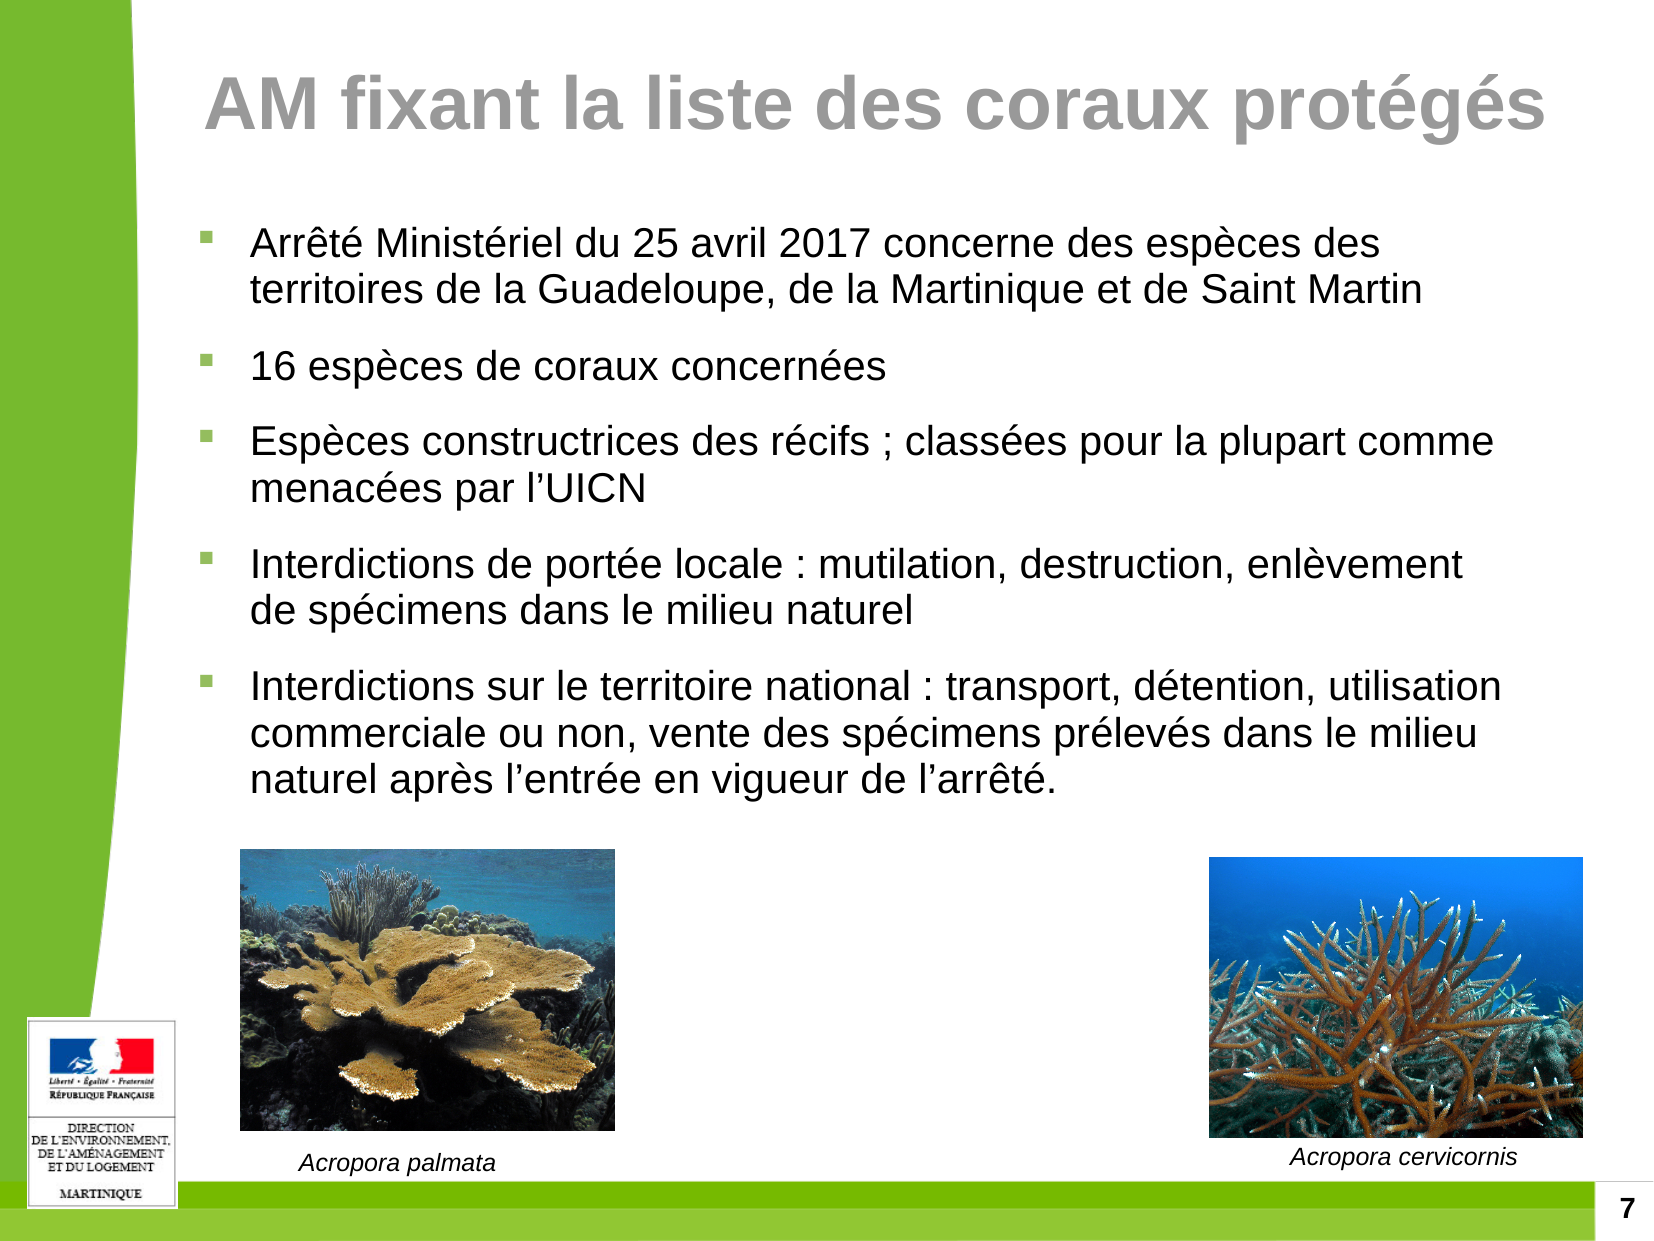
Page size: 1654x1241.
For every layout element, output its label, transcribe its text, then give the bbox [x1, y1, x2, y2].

title AM fixant la liste des coraux protégés [132, 0, 1621, 208]
text_box Acropora cervicornis [1275, 1135, 1556, 1179]
list Arrêté Ministériel du 25 avril 2017 concerne des espèces des territoires de la Guadeloupe, de la Martinique et de Saint Martin 16 espèces de coraux concernées Espèces constructrices des récifs ; classées pour la plupart comme menacées par l’UICN Interdictions de portée locale : mutilation, destruction, enlèvement de spécimens dans le milieu naturel Interdictions sur le territoire national : transport, détention, utilisation commerciale ou non, vente des spécimens prélevés dans le milieu naturel après l’entrée en vigueur de l’arrêté. [179, 219, 1509, 939]
picture [0, 0, 1654, 1241]
text_box Acropora palmata [284, 1140, 565, 1184]
